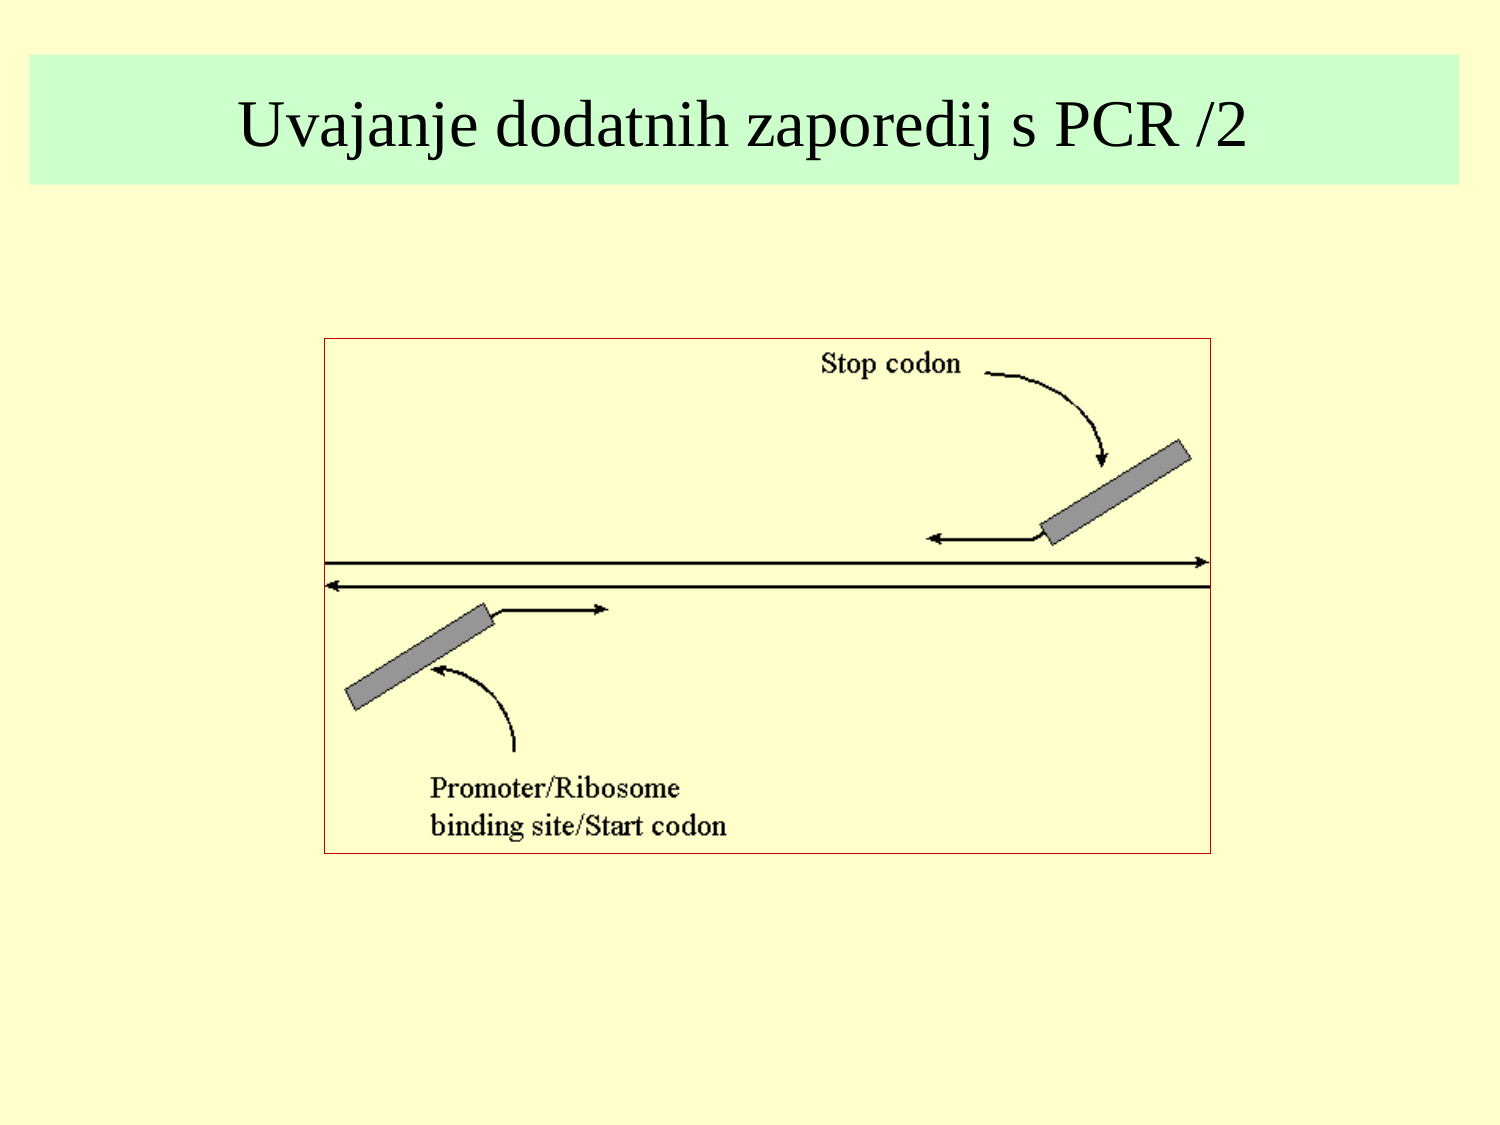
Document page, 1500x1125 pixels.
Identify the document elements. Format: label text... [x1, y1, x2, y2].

title Uvajanje dodatnih zaporedij s PCR /2 [29, 54, 1459, 185]
picture [324, 337, 1211, 854]
